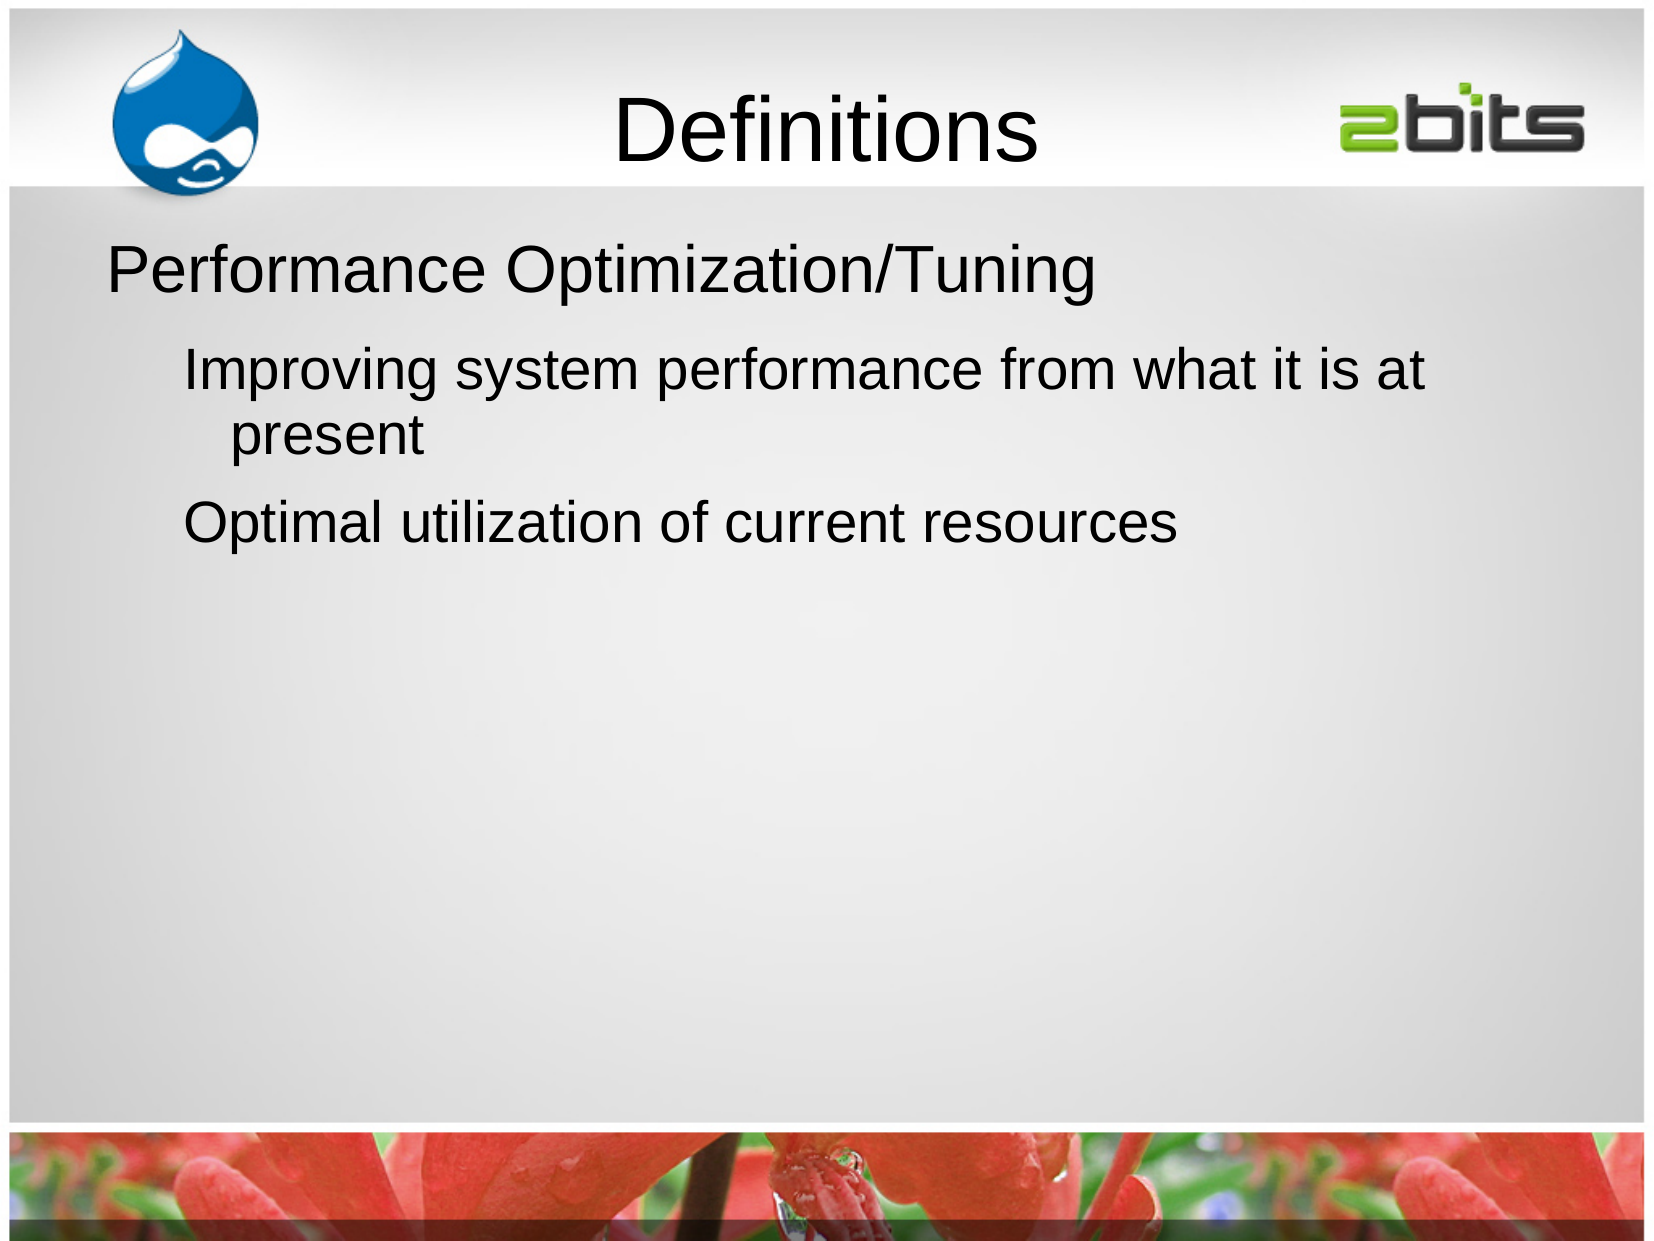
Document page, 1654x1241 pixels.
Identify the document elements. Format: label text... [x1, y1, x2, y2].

picture [0, 0, 1654, 1241]
list Performance Optimization/Tuning Improving system performance from what it is at present Optimal utilization of current resources [88, 232, 1577, 1051]
title Definitions [82, 25, 1571, 233]
